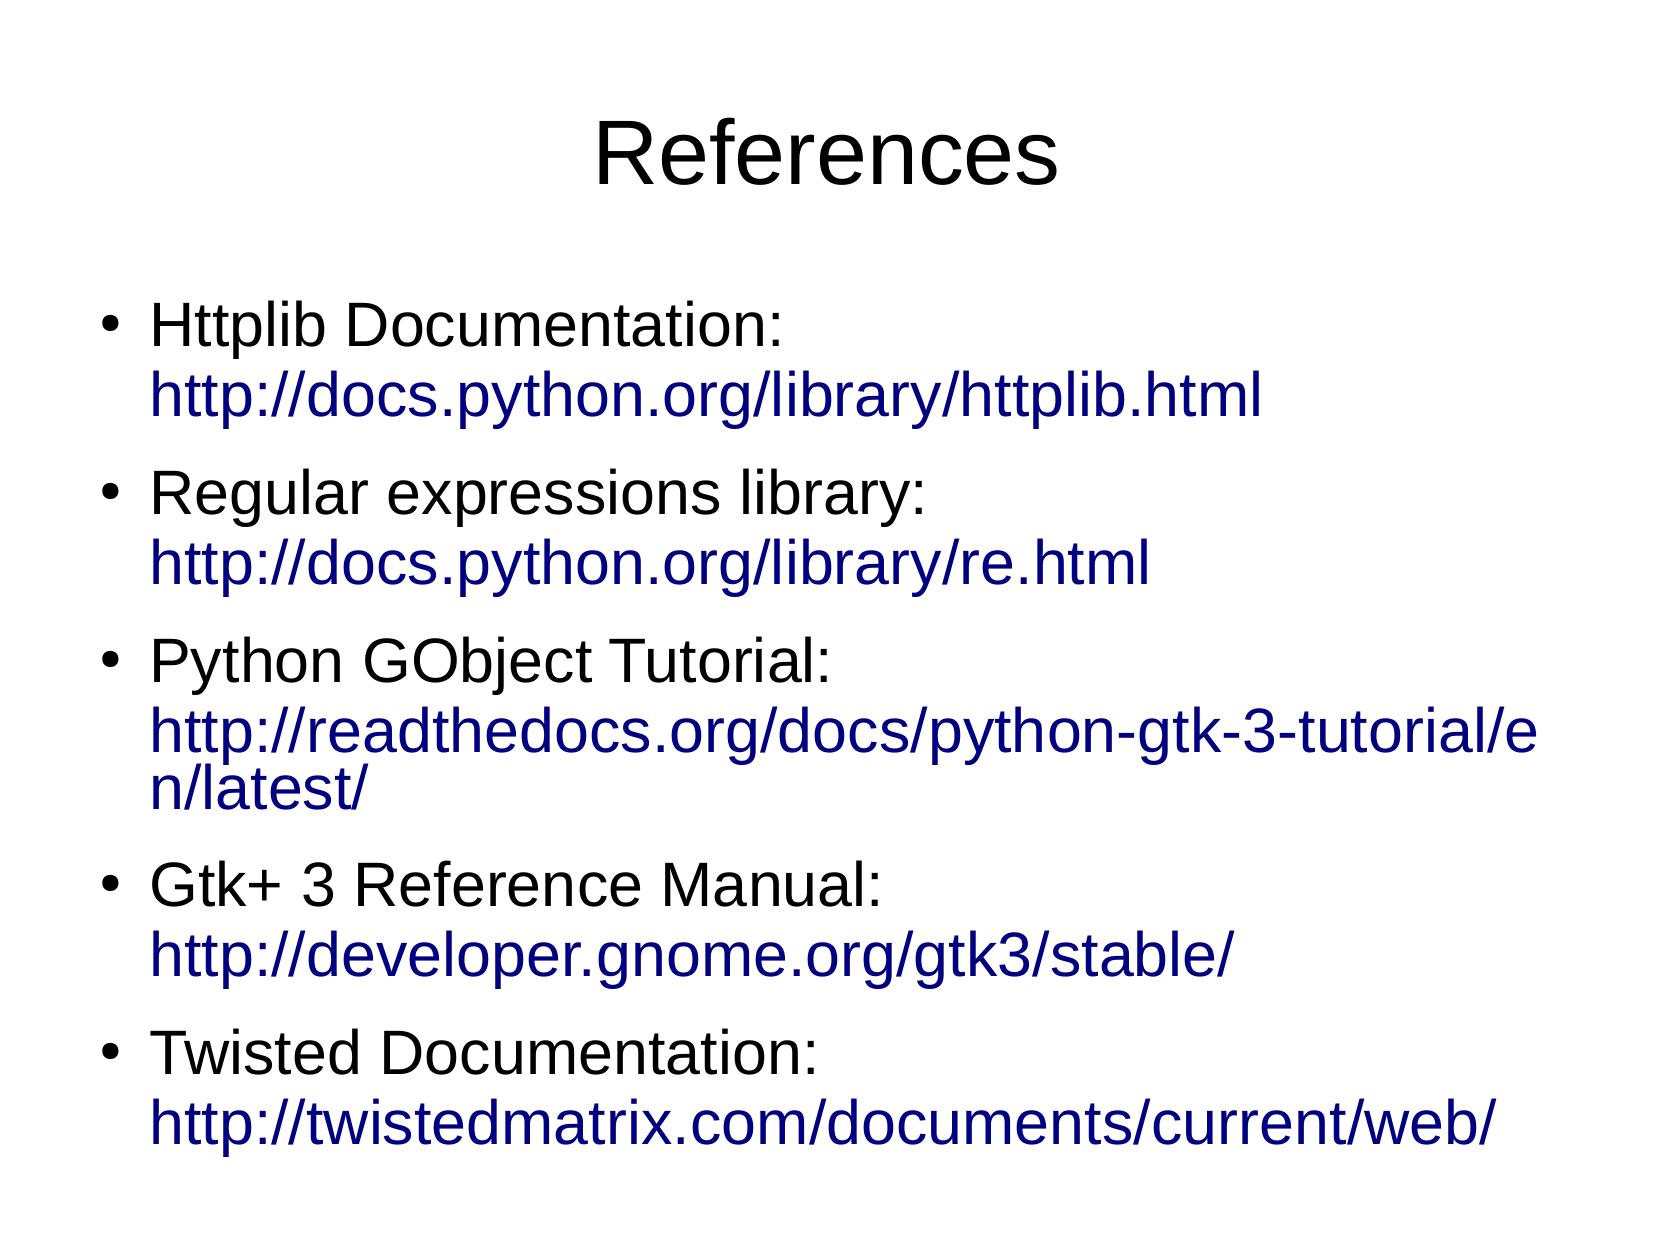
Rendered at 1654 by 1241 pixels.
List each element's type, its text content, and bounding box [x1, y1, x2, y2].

list Httplib Documentation: http://docs.python.org/library/httplib.html Regular expressions library: http://docs.python.org/library/re.html Python GObject Tutorial: http://readthedocs.org/docs/python-gtk-3-tutorial/en/latest/ Gtk+ 3 Reference Manual: http://developer.gnome.org/gtk3/stable/ Twisted Documentation: http://twistedmatrix.com/documents/current/web/ [82, 290, 1571, 1109]
title References [82, 49, 1571, 257]
